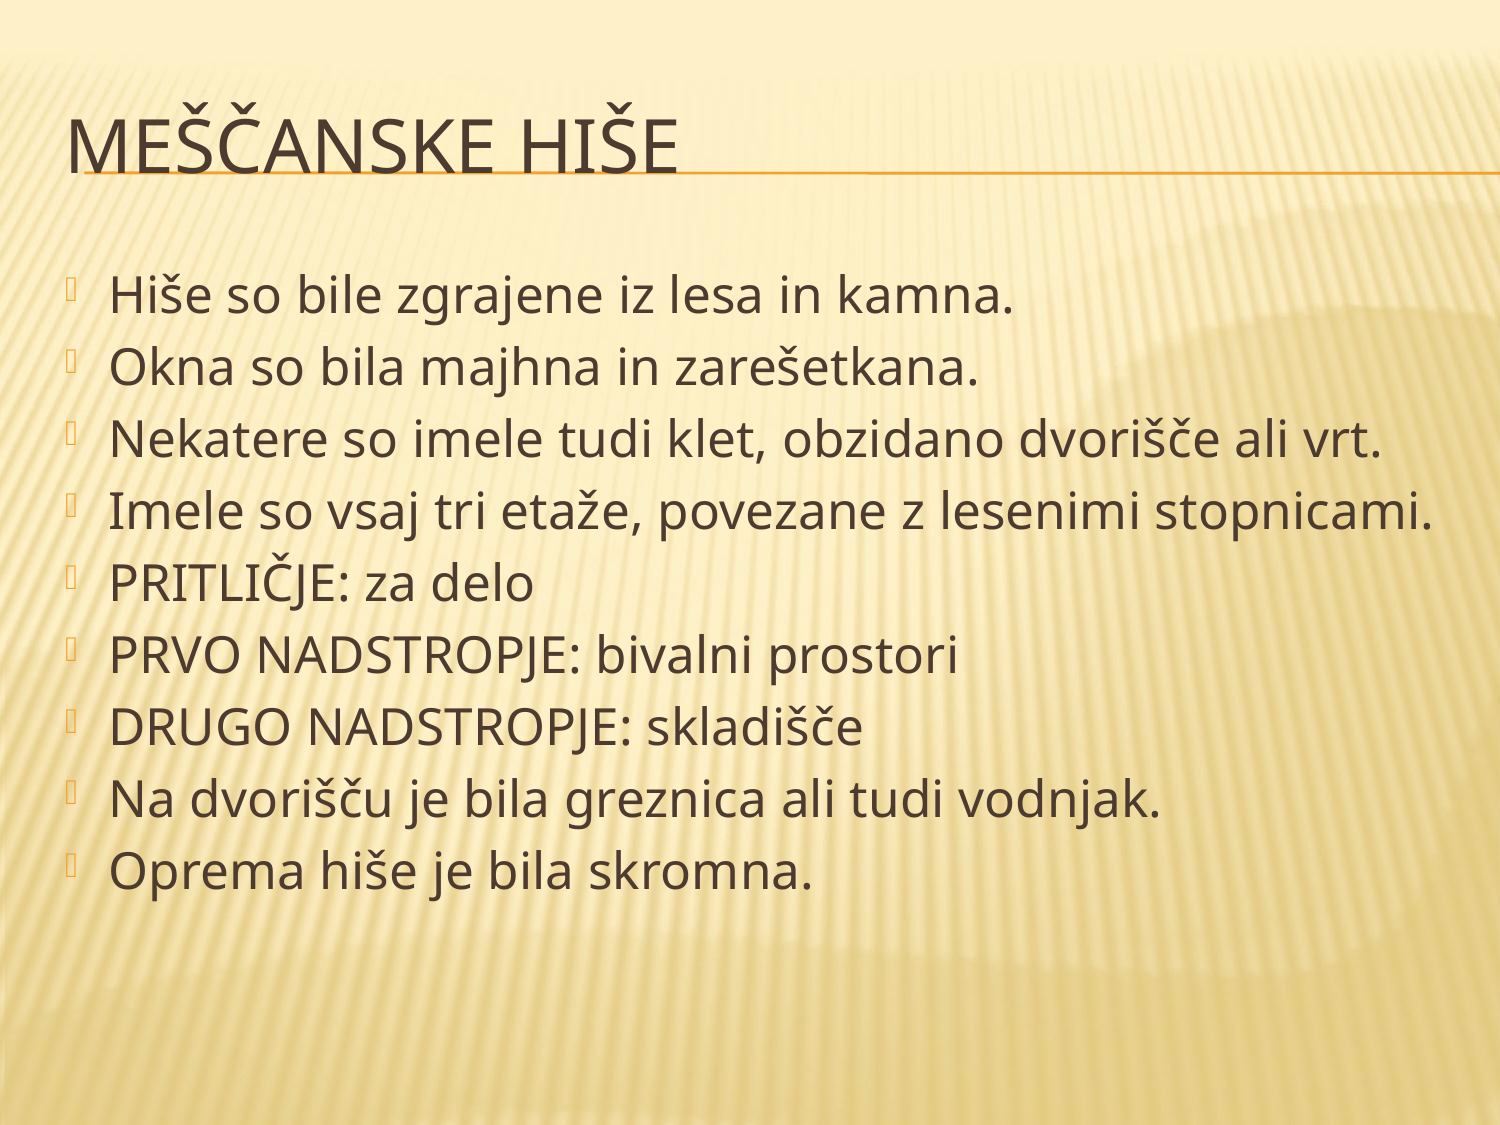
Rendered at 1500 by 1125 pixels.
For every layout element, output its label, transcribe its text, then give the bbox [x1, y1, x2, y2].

picture [0, 0, 1500, 1125]
list Hiše so bile zgrajene iz lesa in kamna. Okna so bila majhna in zarešetkana. Nekatere so imele tudi klet, obzidano dvorišče ali vrt. Imele so vsaj tri etaže, povezane z lesenimi stopnicami. PRITLIČJE: za delo PRVO NADSTROPJE: bivalni prostori DRUGO NADSTROPJE: skladišče Na dvorišču je bila greznica ali tudi vodnjak. Oprema hiše je bila skromna. [50, 254, 1475, 998]
title MEŠČANSKE HIŠE [50, 75, 1475, 213]
